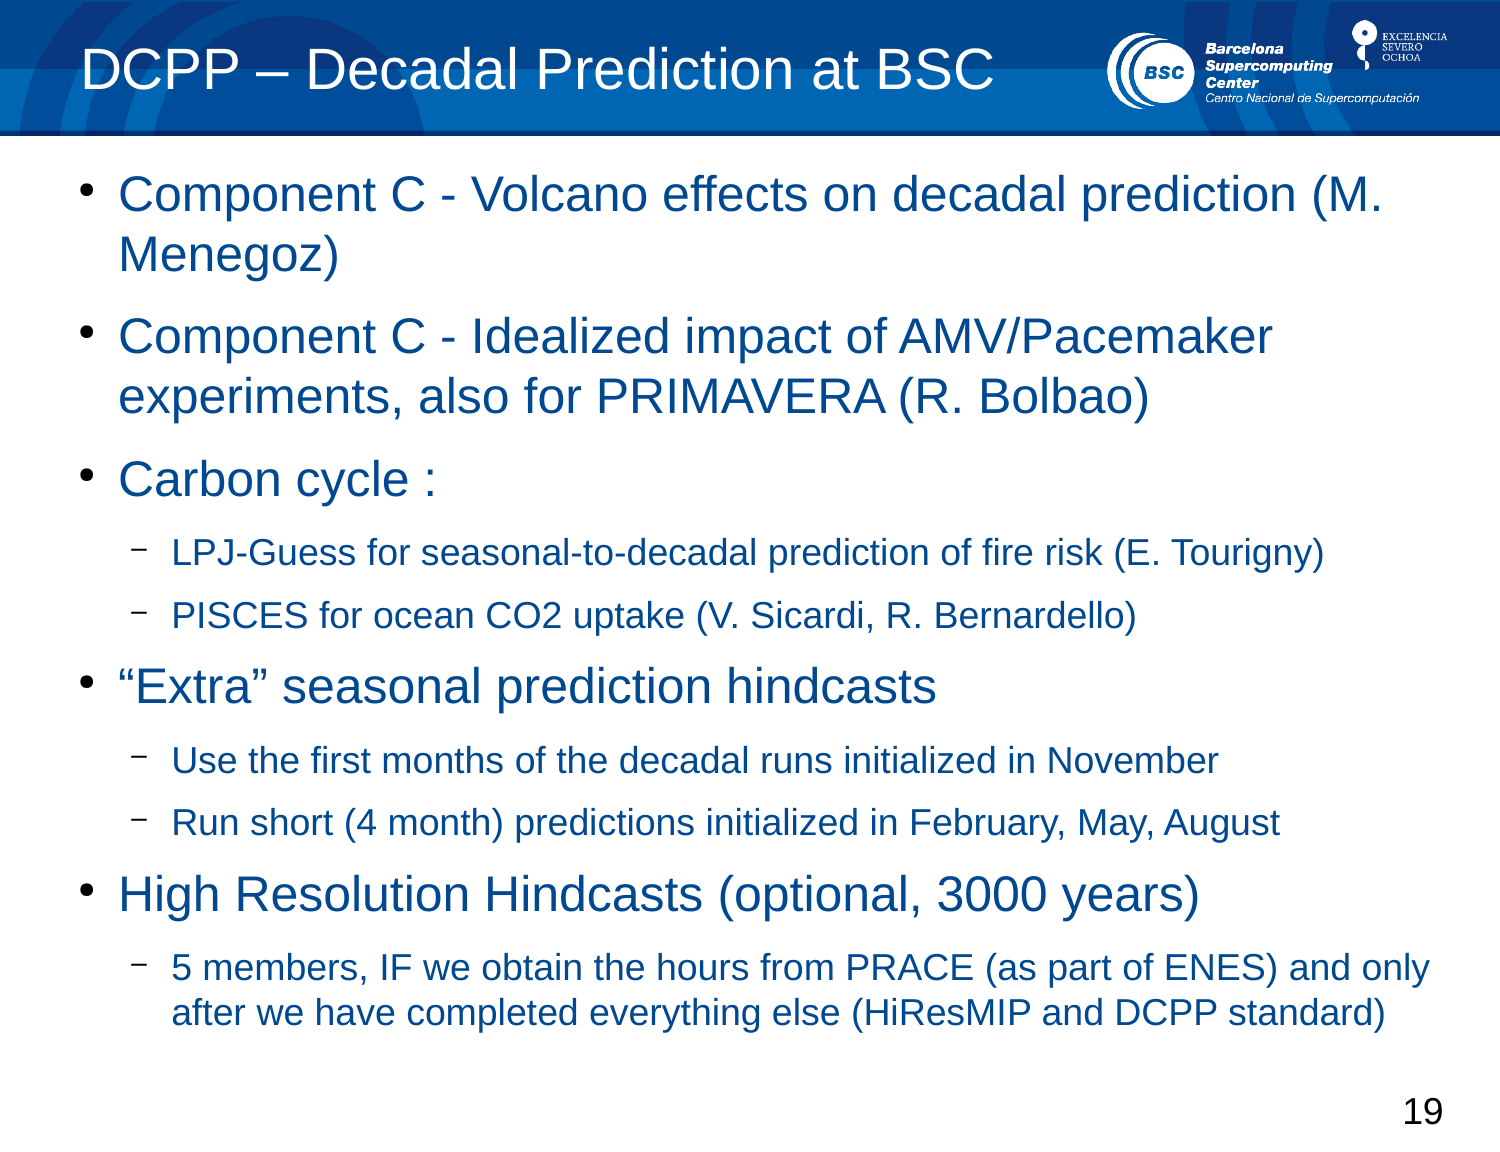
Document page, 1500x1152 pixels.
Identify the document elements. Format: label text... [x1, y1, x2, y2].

title DCPP – Decadal Prediction at BSC [65, 23, 1081, 139]
picture [0, 0, 1500, 136]
list Component C - Volcano effects on decadal prediction (M. Menegoz) Component C - Idealized impact of AMV/Pacemaker experiments, also for PRIMAVERA (R. Bolbao) Carbon cycle : LPJ-Guess for seasonal-to-decadal prediction of fire risk (E. Tourigny) PISCES for ocean CO2 uptake (V. Sicardi, R. Bernardello) “Extra” seasonal prediction hindcasts Use the first months of the decadal runs initialized in November Run short (4 month) predictions initialized in February, May, August High Resolution Hindcasts (optional, 3000 years) 5 members, IF we obtain the hours from PRACE (as part of ENES) and only after we have completed everything else (HiResMIP and DCPP standard) [64, 161, 1432, 1068]
